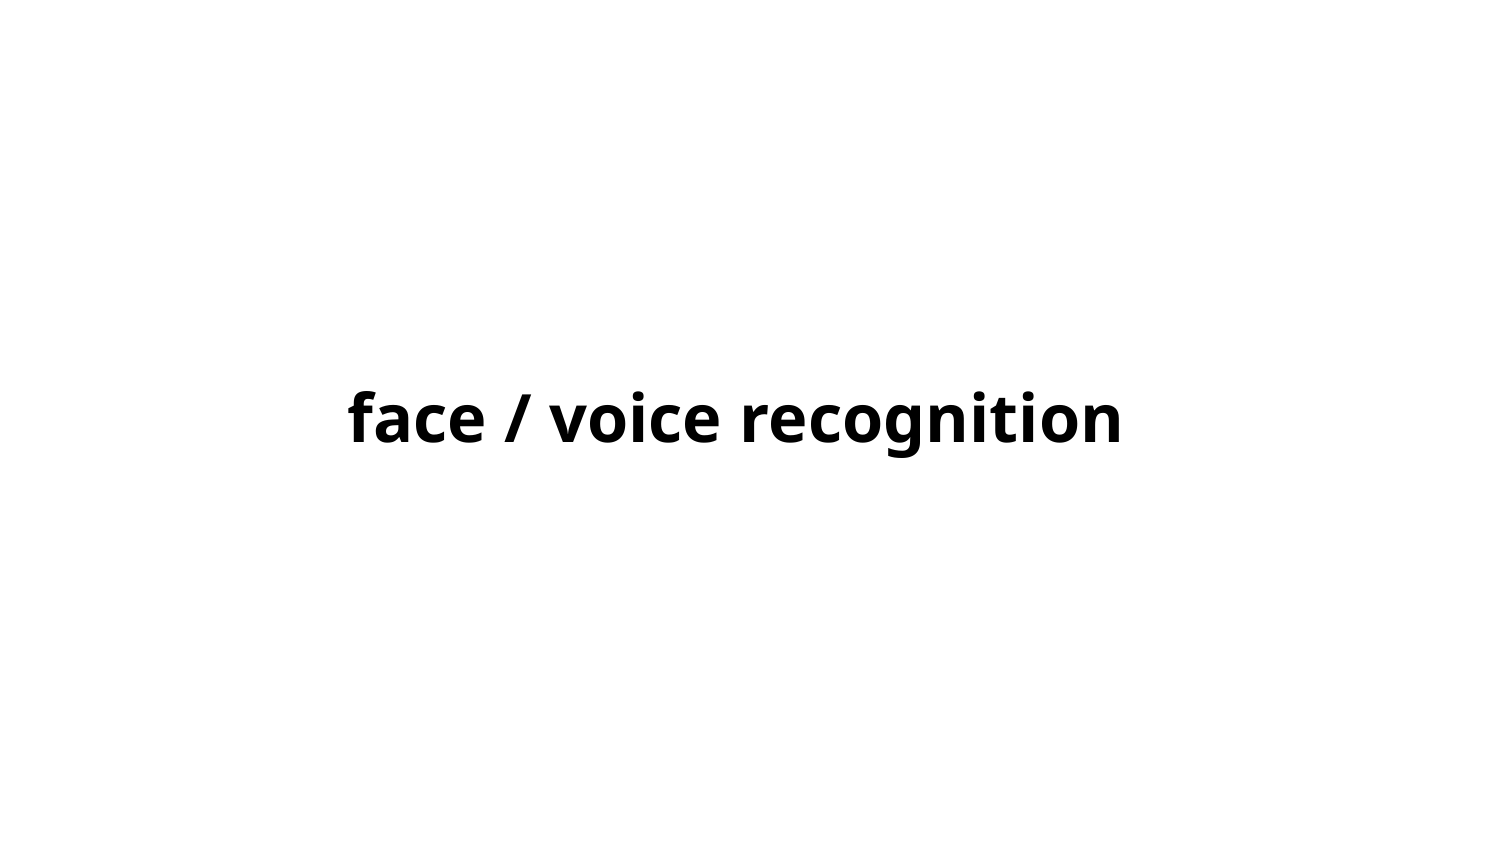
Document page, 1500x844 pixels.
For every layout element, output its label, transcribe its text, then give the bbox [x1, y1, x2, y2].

title face / voice recognition [332, 288, 1319, 477]
